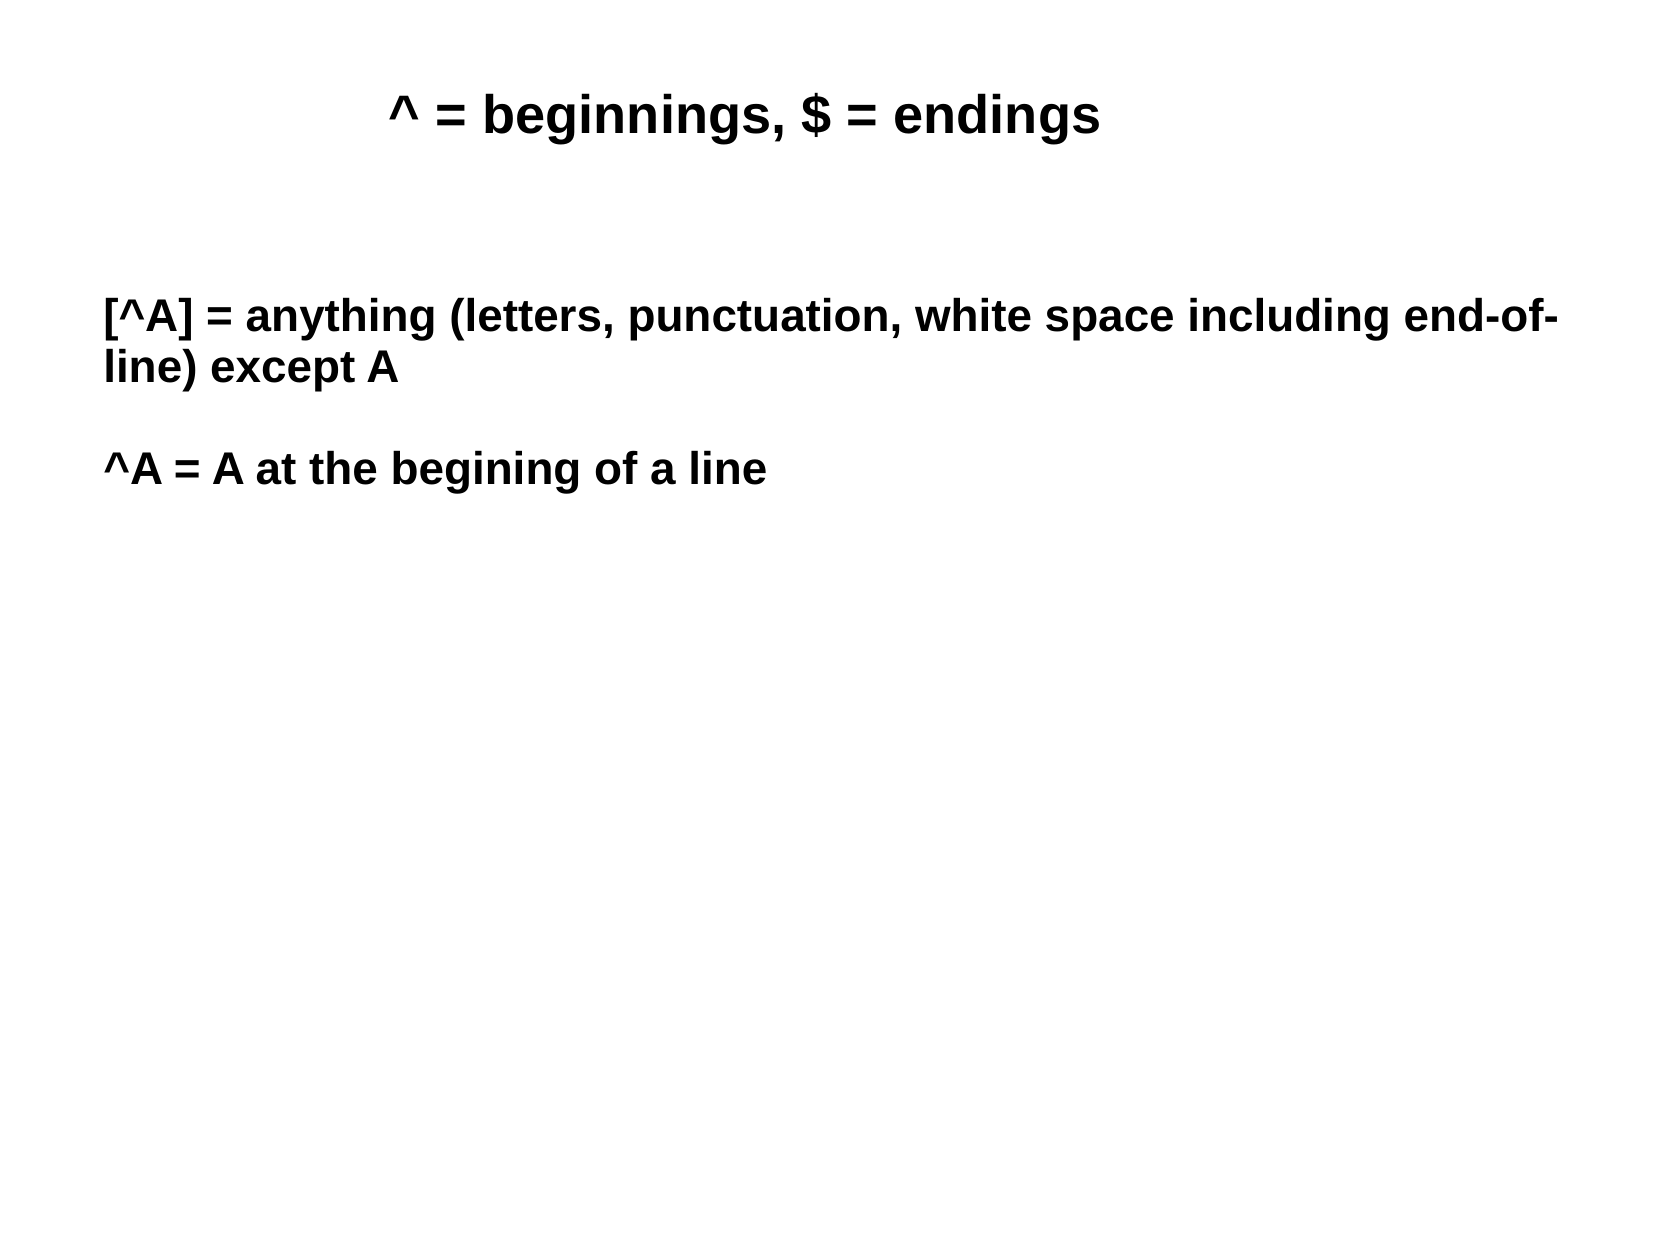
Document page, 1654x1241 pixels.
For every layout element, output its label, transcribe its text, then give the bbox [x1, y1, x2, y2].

text_box [^A] = anything (letters, punctuation, white space including end-of-line) except A ^A = A at the begining of a line [88, 230, 1595, 554]
text_box ^ = beginnings, $ = endings [59, 76, 1418, 153]
